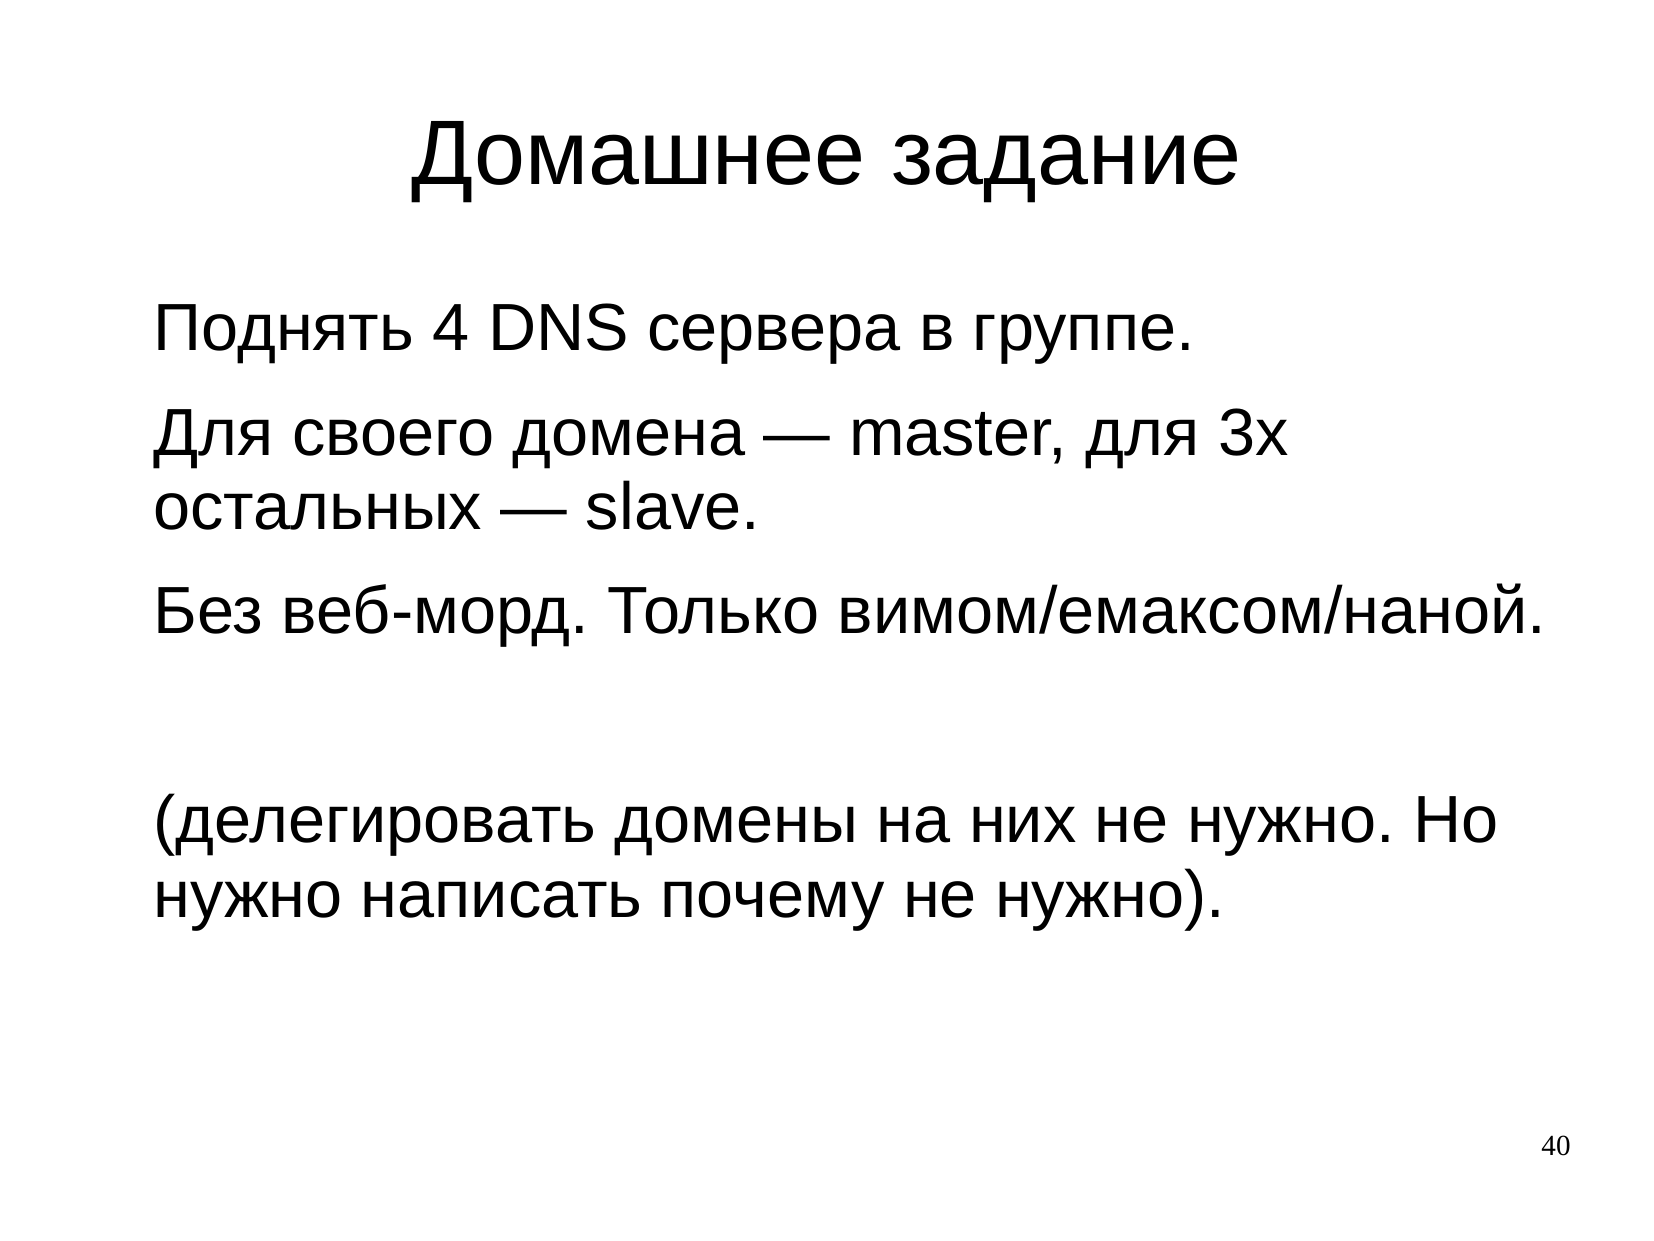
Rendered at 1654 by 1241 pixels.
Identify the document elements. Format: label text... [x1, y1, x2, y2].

list Поднять 4 DNS сервера в группе. Для своего домена — master, для 3х остальных — slave. Без веб-морд. Только вимом/емаксом/наной. (делегировать домены на них не нужно. Но нужно написать почему не нужно). [82, 290, 1571, 1109]
title Домашнее задание [82, 49, 1571, 257]
